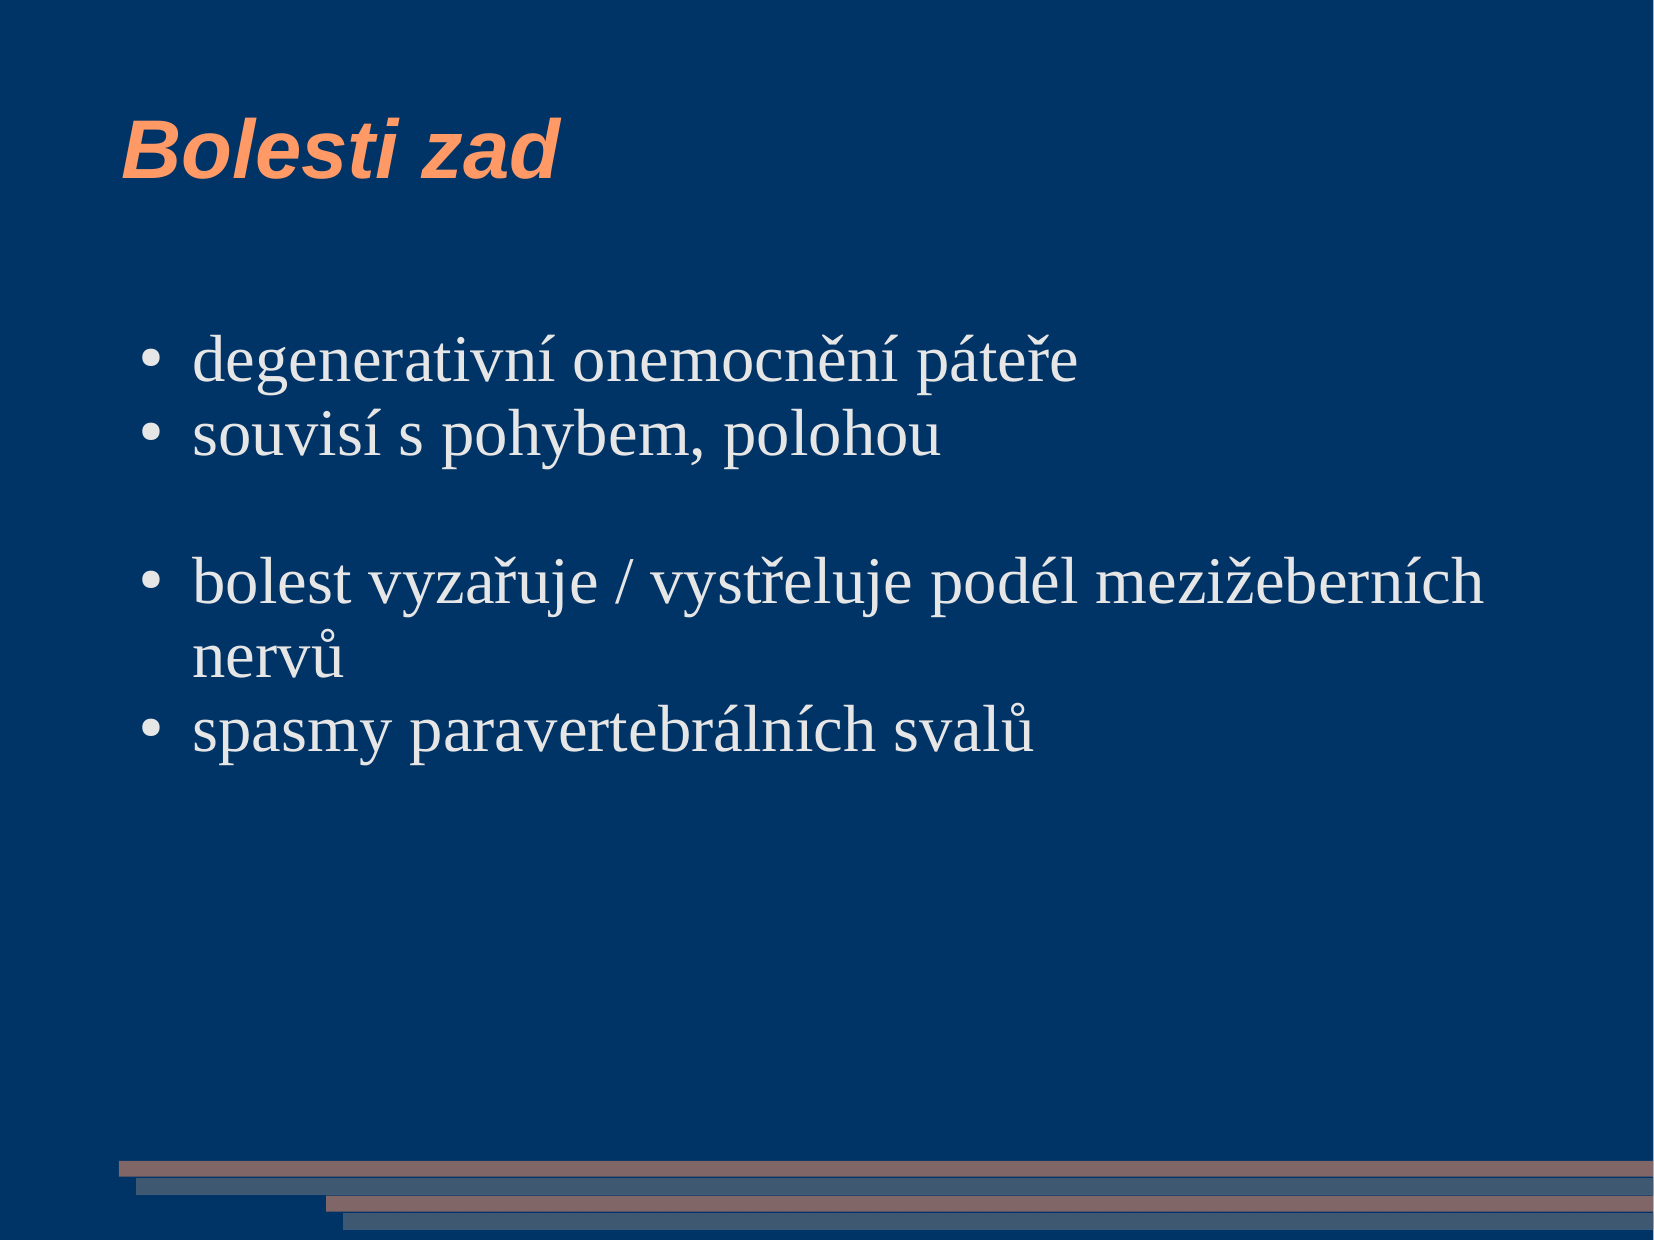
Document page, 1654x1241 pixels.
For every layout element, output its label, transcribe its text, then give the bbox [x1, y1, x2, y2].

list degenerativní onemocnění páteře souvisí s pohybem, polohou bolest vyzařuje / vystřeluje podél mezižeberních nervů spasmy paravertebrálních svalů [121, 322, 1561, 1132]
title Bolesti zad [121, 46, 1534, 254]
